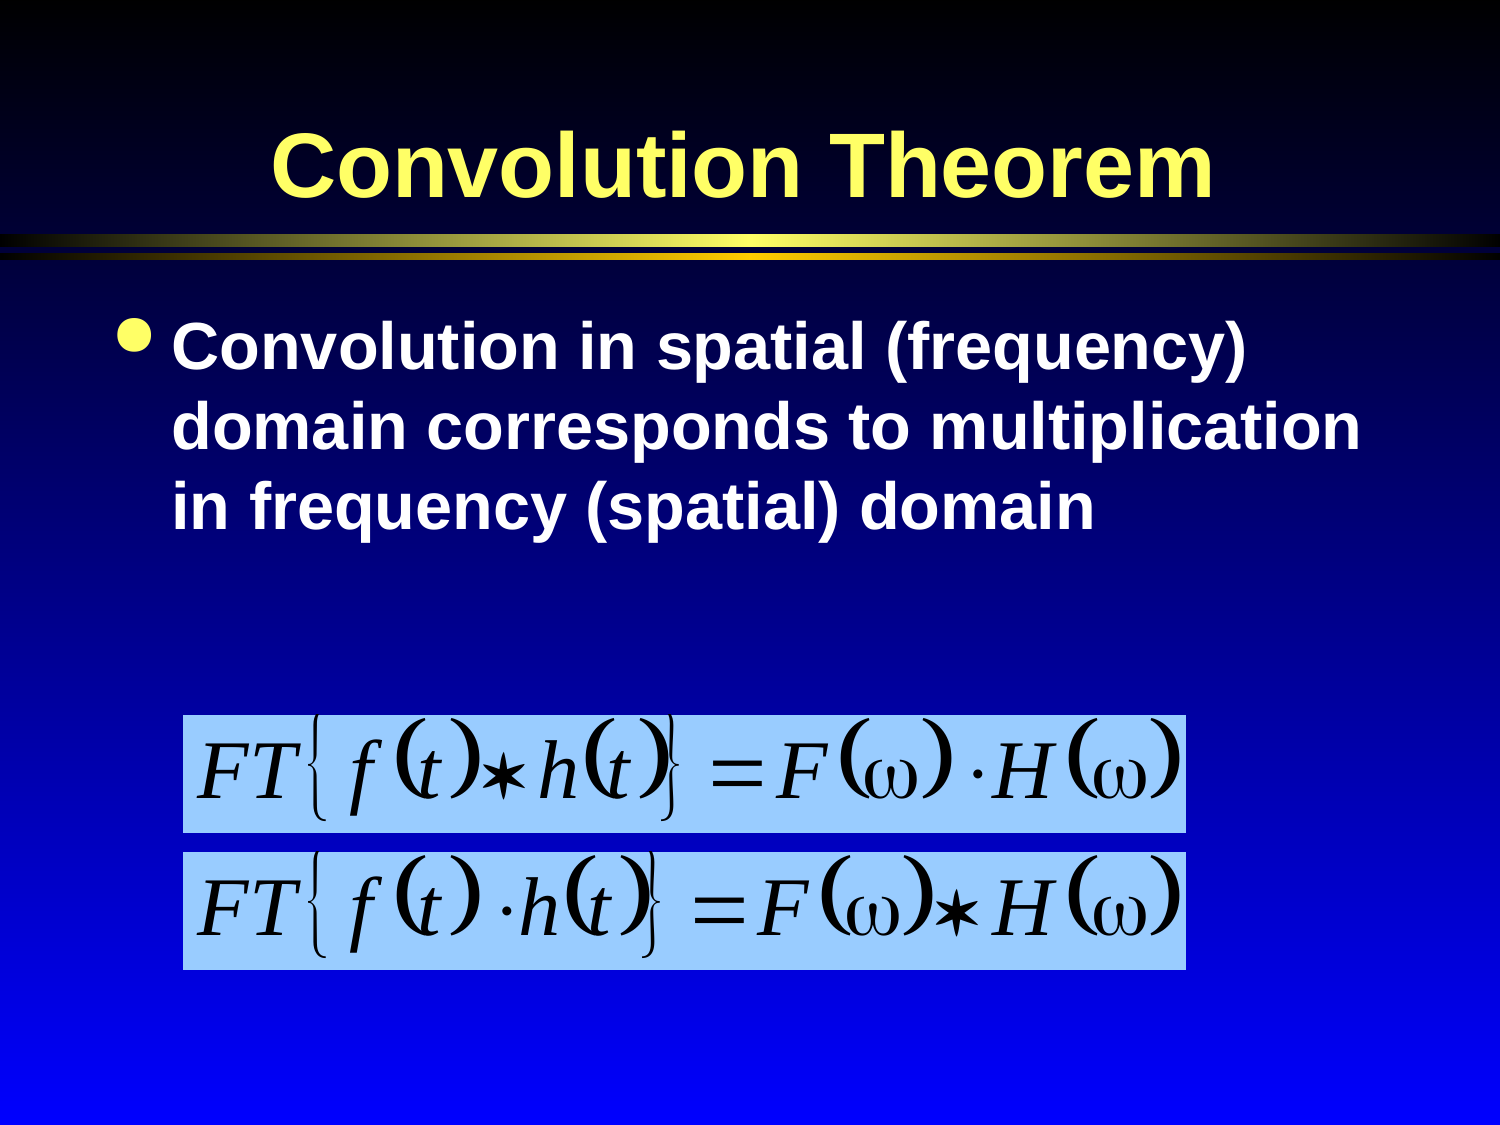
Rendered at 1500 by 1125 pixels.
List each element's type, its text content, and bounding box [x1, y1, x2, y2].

chart [182, 851, 1187, 970]
chart [182, 714, 1187, 833]
text_box Convolution in spatial (frequency) domain corresponds to multiplication in frequency (spatial) domain [100, 295, 1396, 563]
title Convolution Theorem [99, 37, 1388, 225]
